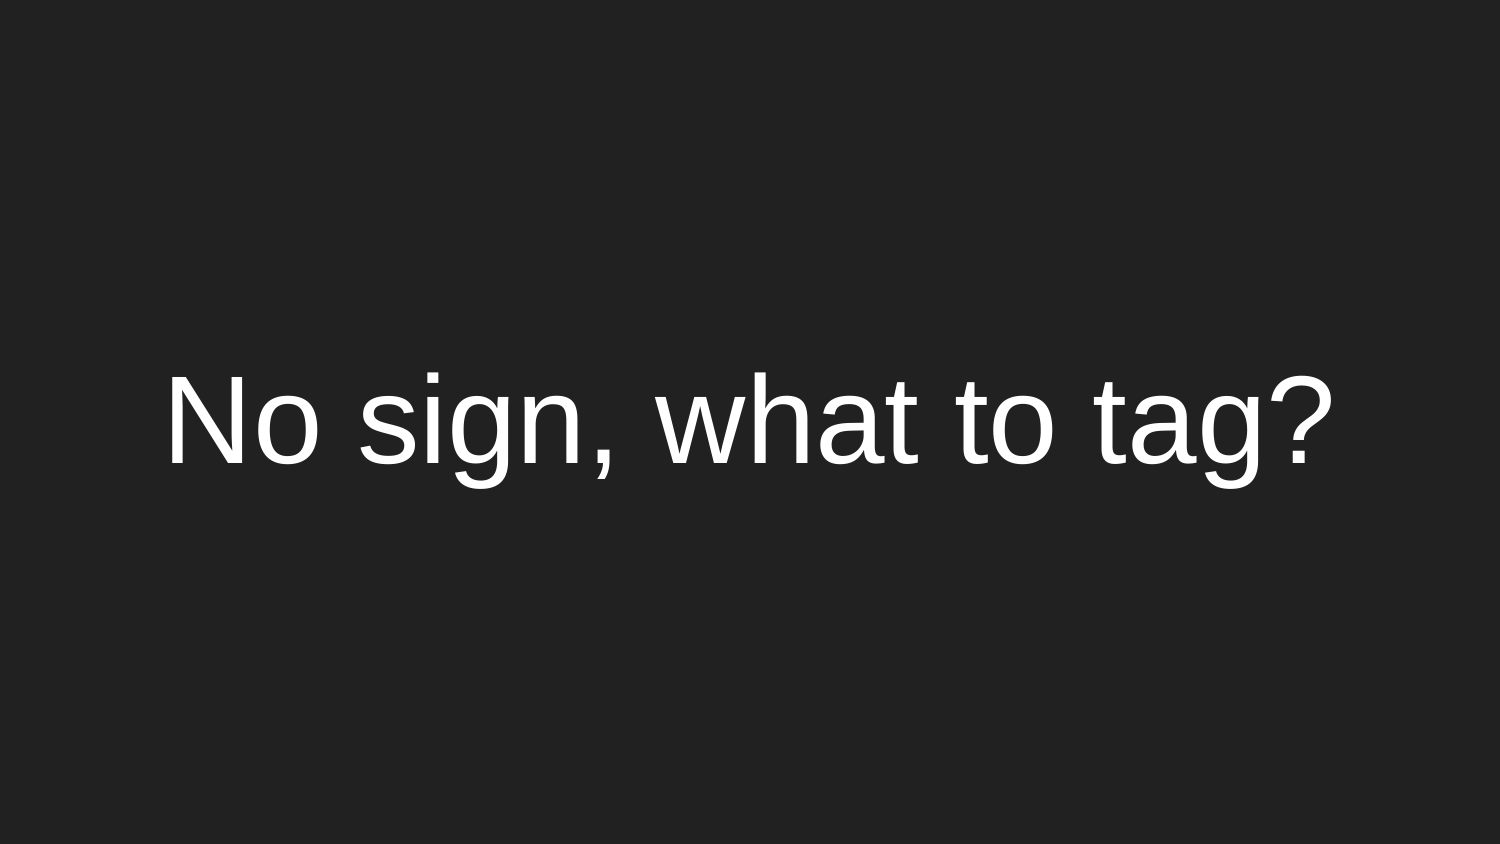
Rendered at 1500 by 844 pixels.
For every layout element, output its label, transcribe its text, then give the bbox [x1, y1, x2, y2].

title No sign, what to tag? [51, 72, 1449, 755]
